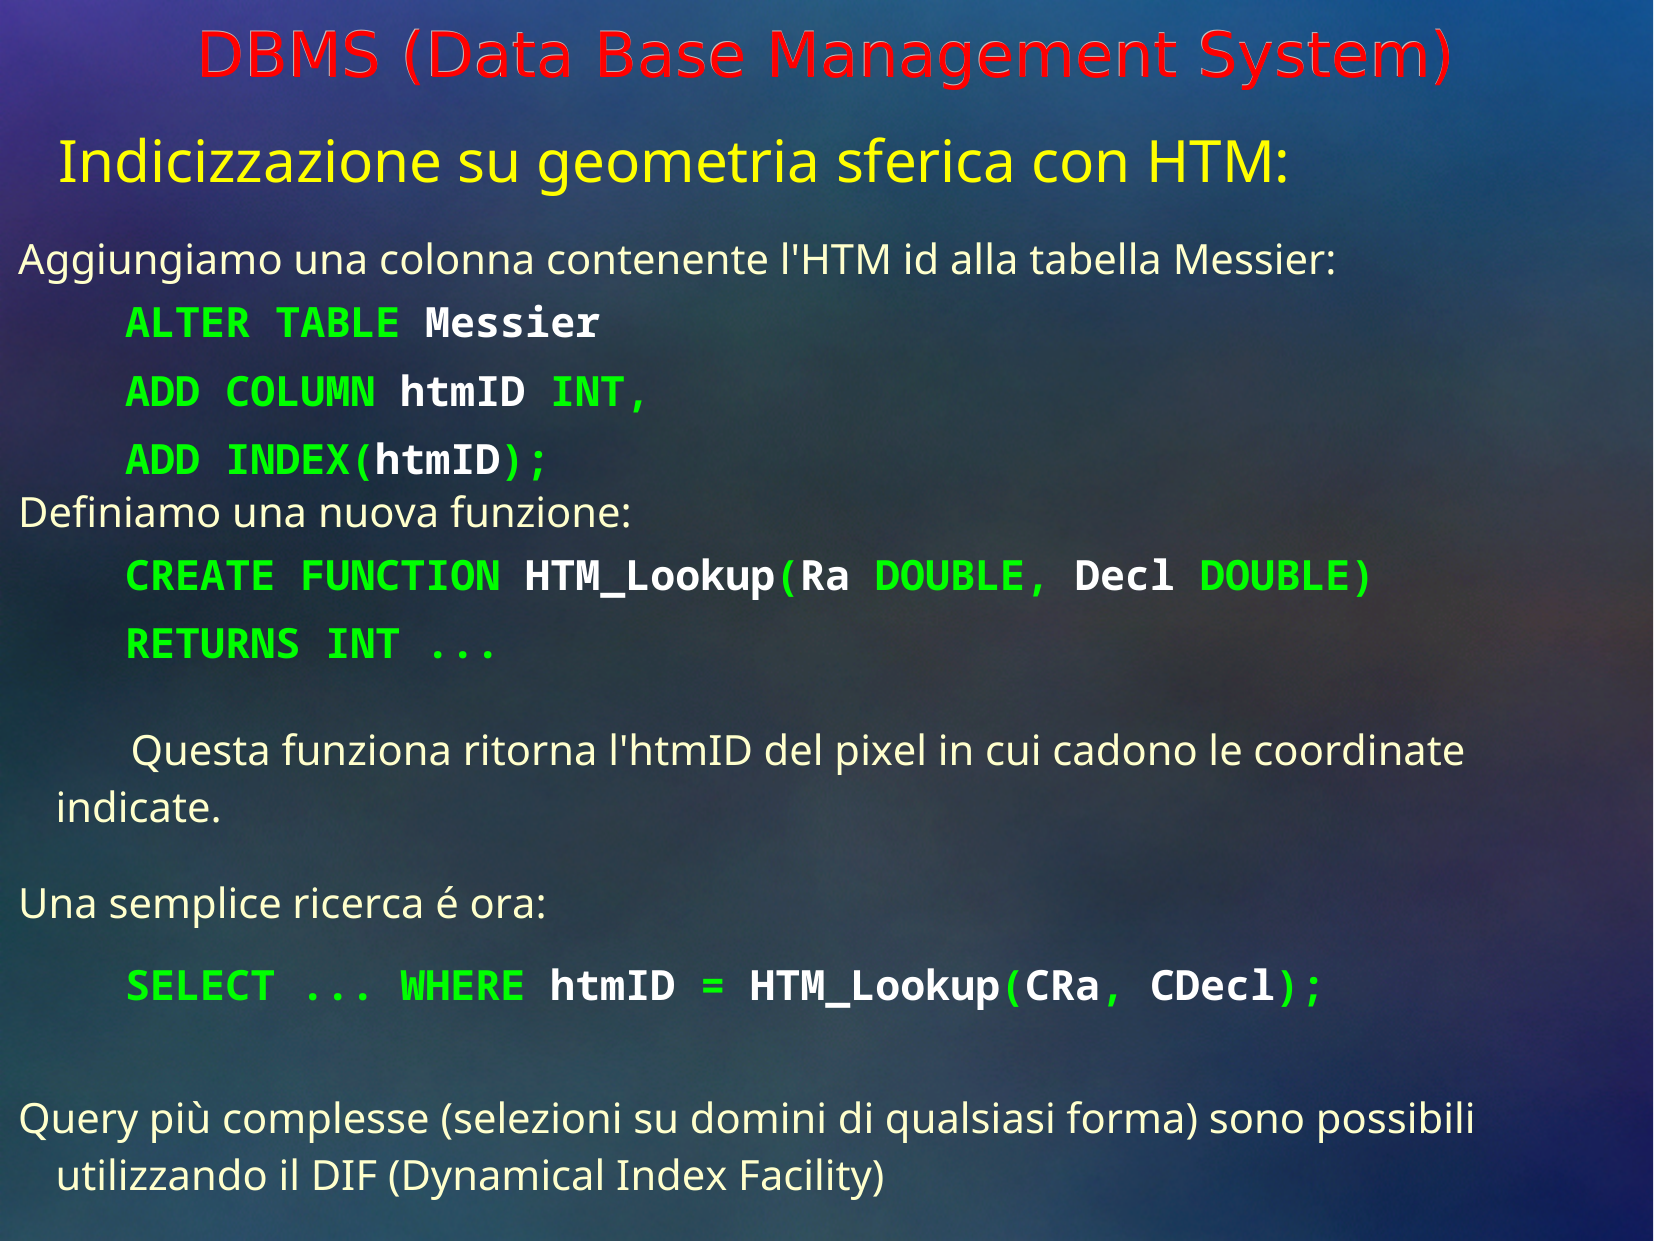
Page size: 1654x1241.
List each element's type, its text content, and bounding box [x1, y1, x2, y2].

text_box Definiamo una nuova funzione: [18, 482, 1595, 566]
text_box ALTER TABLE Messier ADD COLUMN htmID INT, ADD INDEX(htmID); [125, 293, 1375, 488]
text_box CREATE FUNCTION HTM_Lookup(Ra DOUBLE, Decl DOUBLE) RETURNS INT ... [125, 566, 1376, 662]
text_box Query più complesse (selezioni su domini di qualsiasi forma) sono possibili utilizzando il DIF (Dynamical Index Facility) [18, 1088, 1595, 1226]
text_box Una semplice ricerca é ora: [18, 874, 1595, 952]
text_box SELECT ... WHERE htmID = HTM_Lookup(CRa, CDecl); [125, 955, 1375, 1033]
text_box Aggiungiamo una colonna contenente l'HTM id alla tabella Messier: [18, 229, 1595, 312]
text_box Questa funziona ritorna l'htmID del pixel in cui cadono le coordinate indicate. [18, 720, 1595, 862]
text_box Indicizzazione su geometria sferica con HTM: [23, 120, 1653, 218]
picture [0, 0, 1654, 1241]
